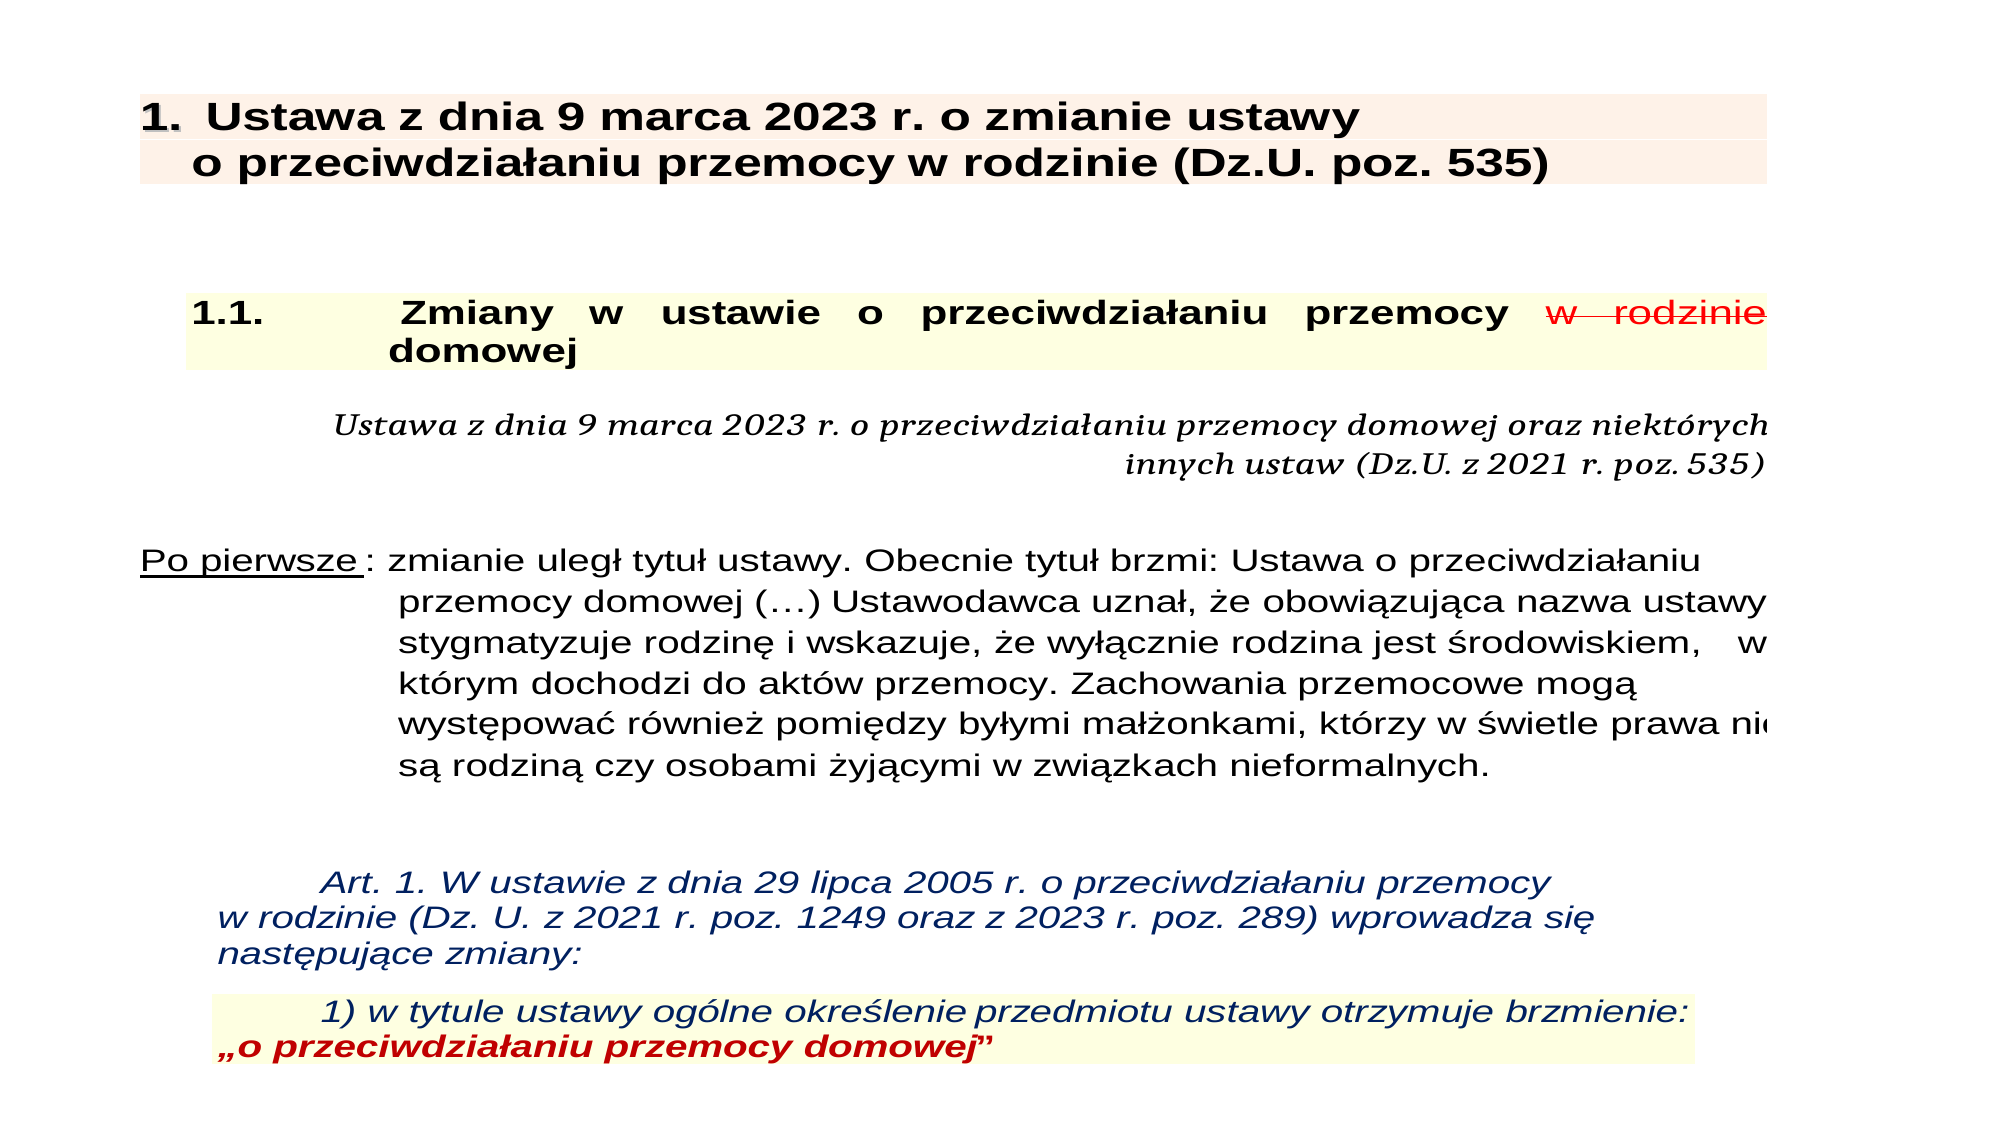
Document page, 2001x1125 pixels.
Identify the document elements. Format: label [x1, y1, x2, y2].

picture [139, 94, 1777, 1087]
